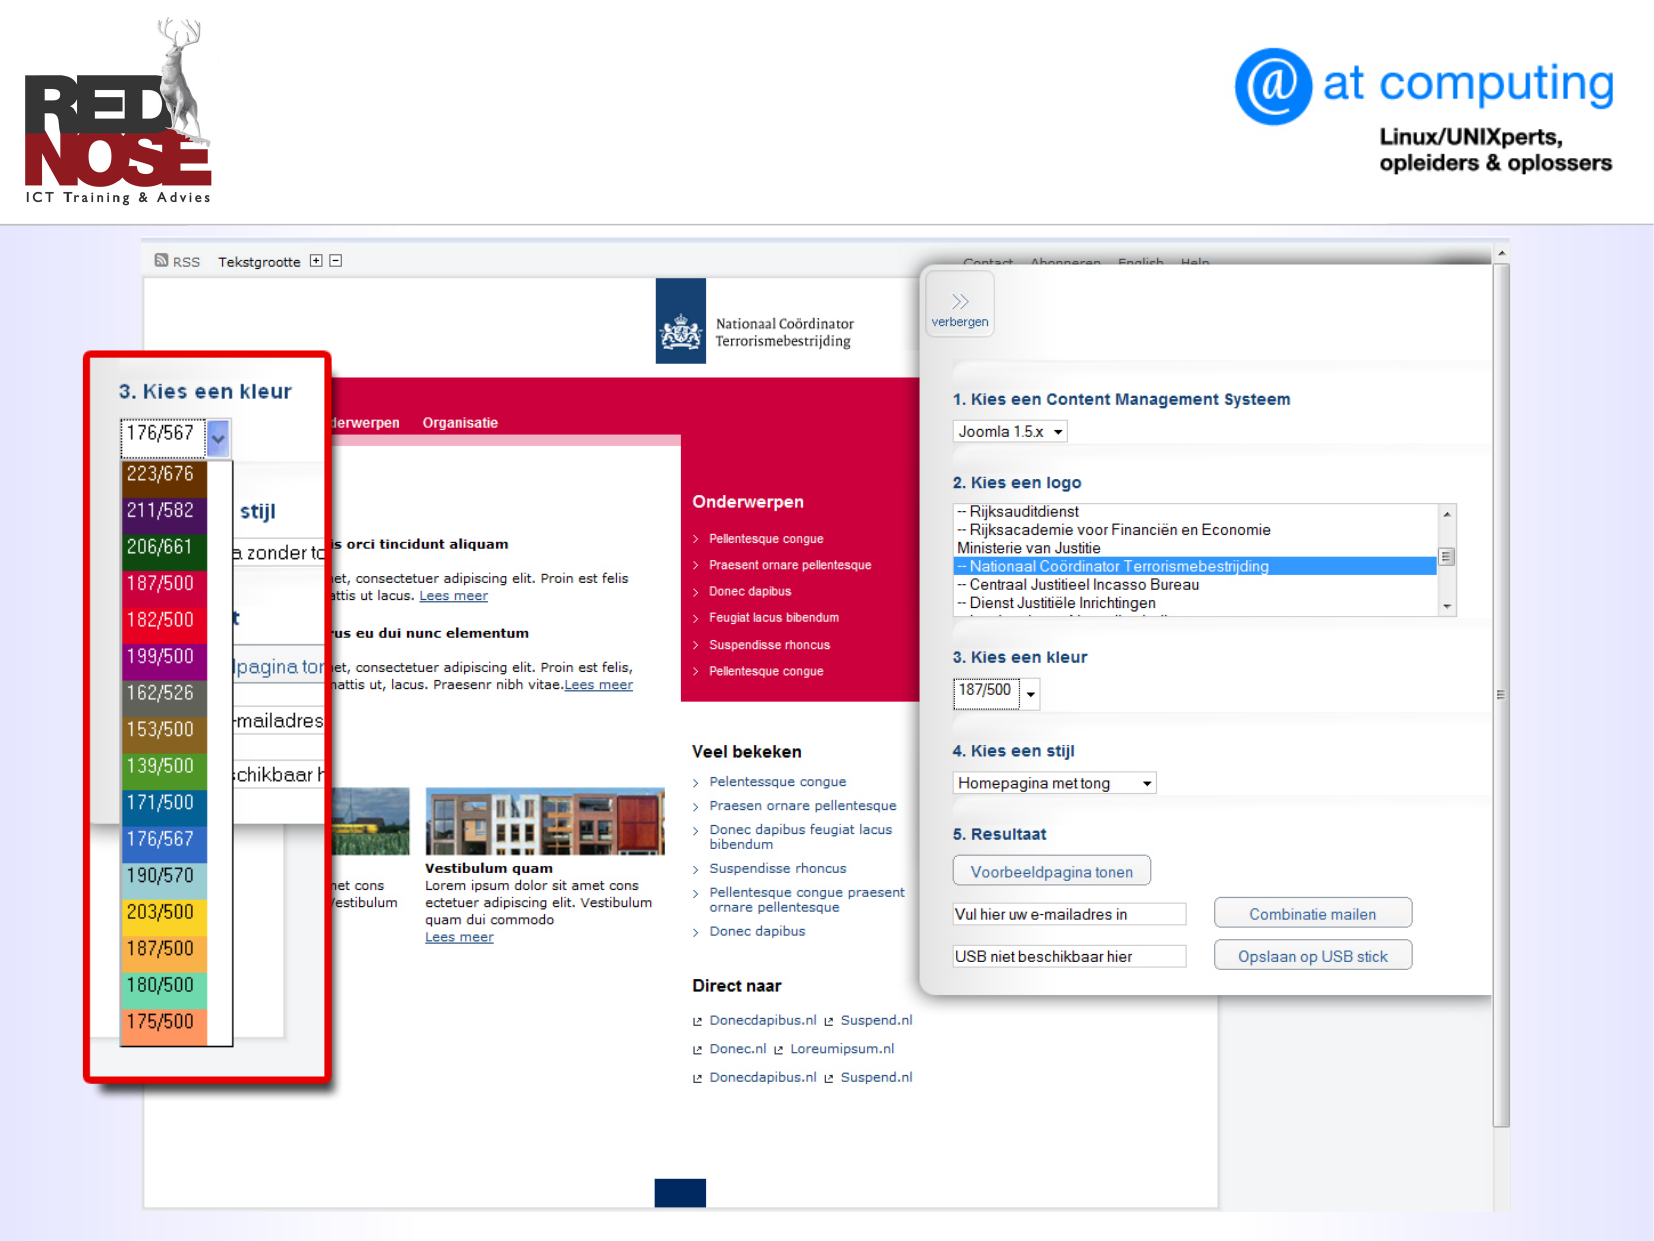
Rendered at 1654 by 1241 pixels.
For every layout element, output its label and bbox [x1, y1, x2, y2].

picture [17, 11, 219, 208]
picture [17, 236, 1511, 1212]
picture [1224, 41, 1642, 189]
